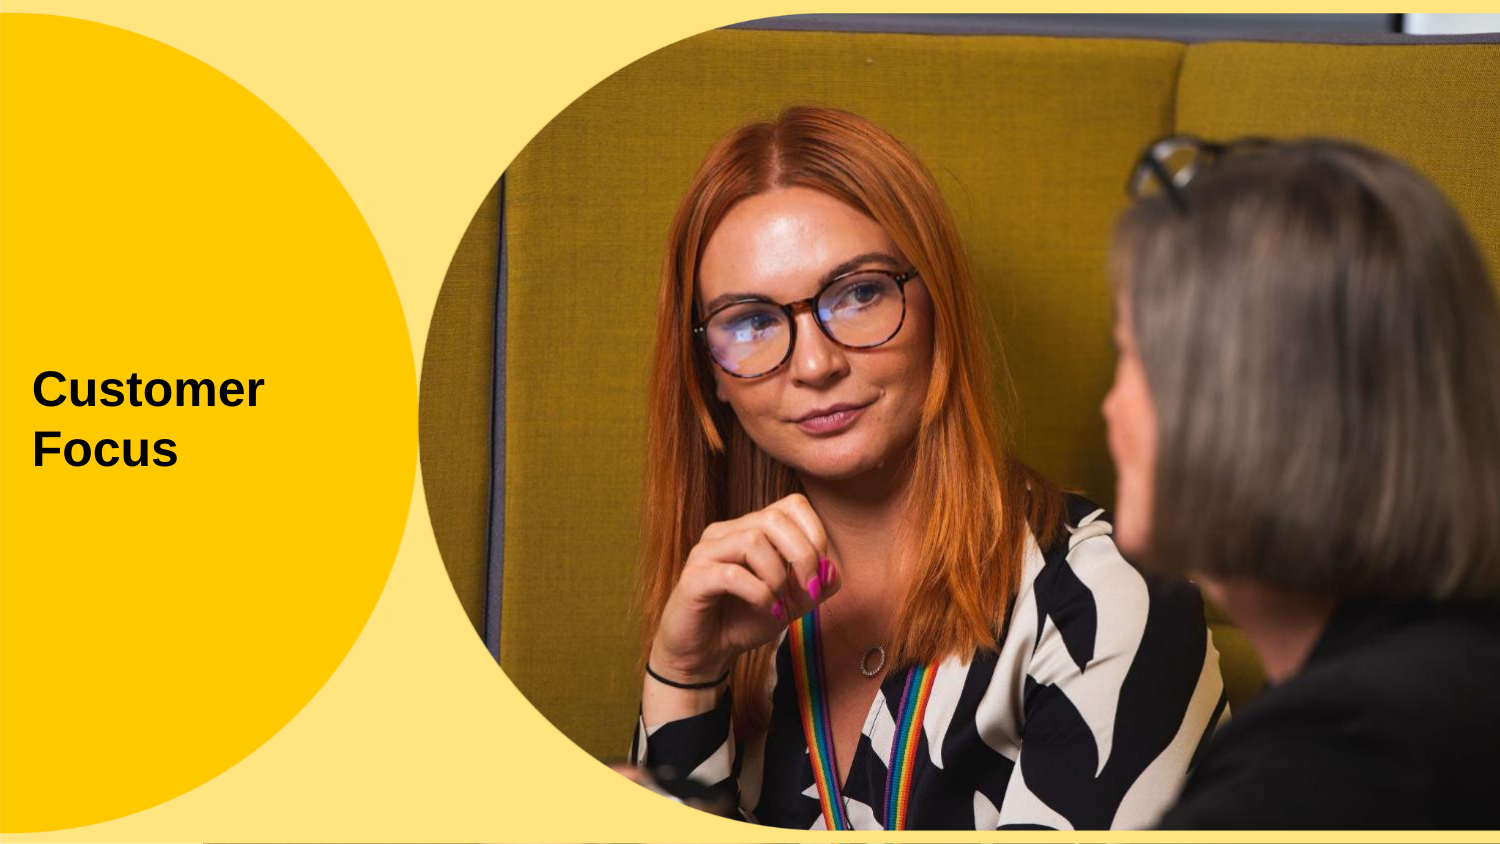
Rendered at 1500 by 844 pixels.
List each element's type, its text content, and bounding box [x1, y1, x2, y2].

title Customer Focus [31, 304, 399, 530]
